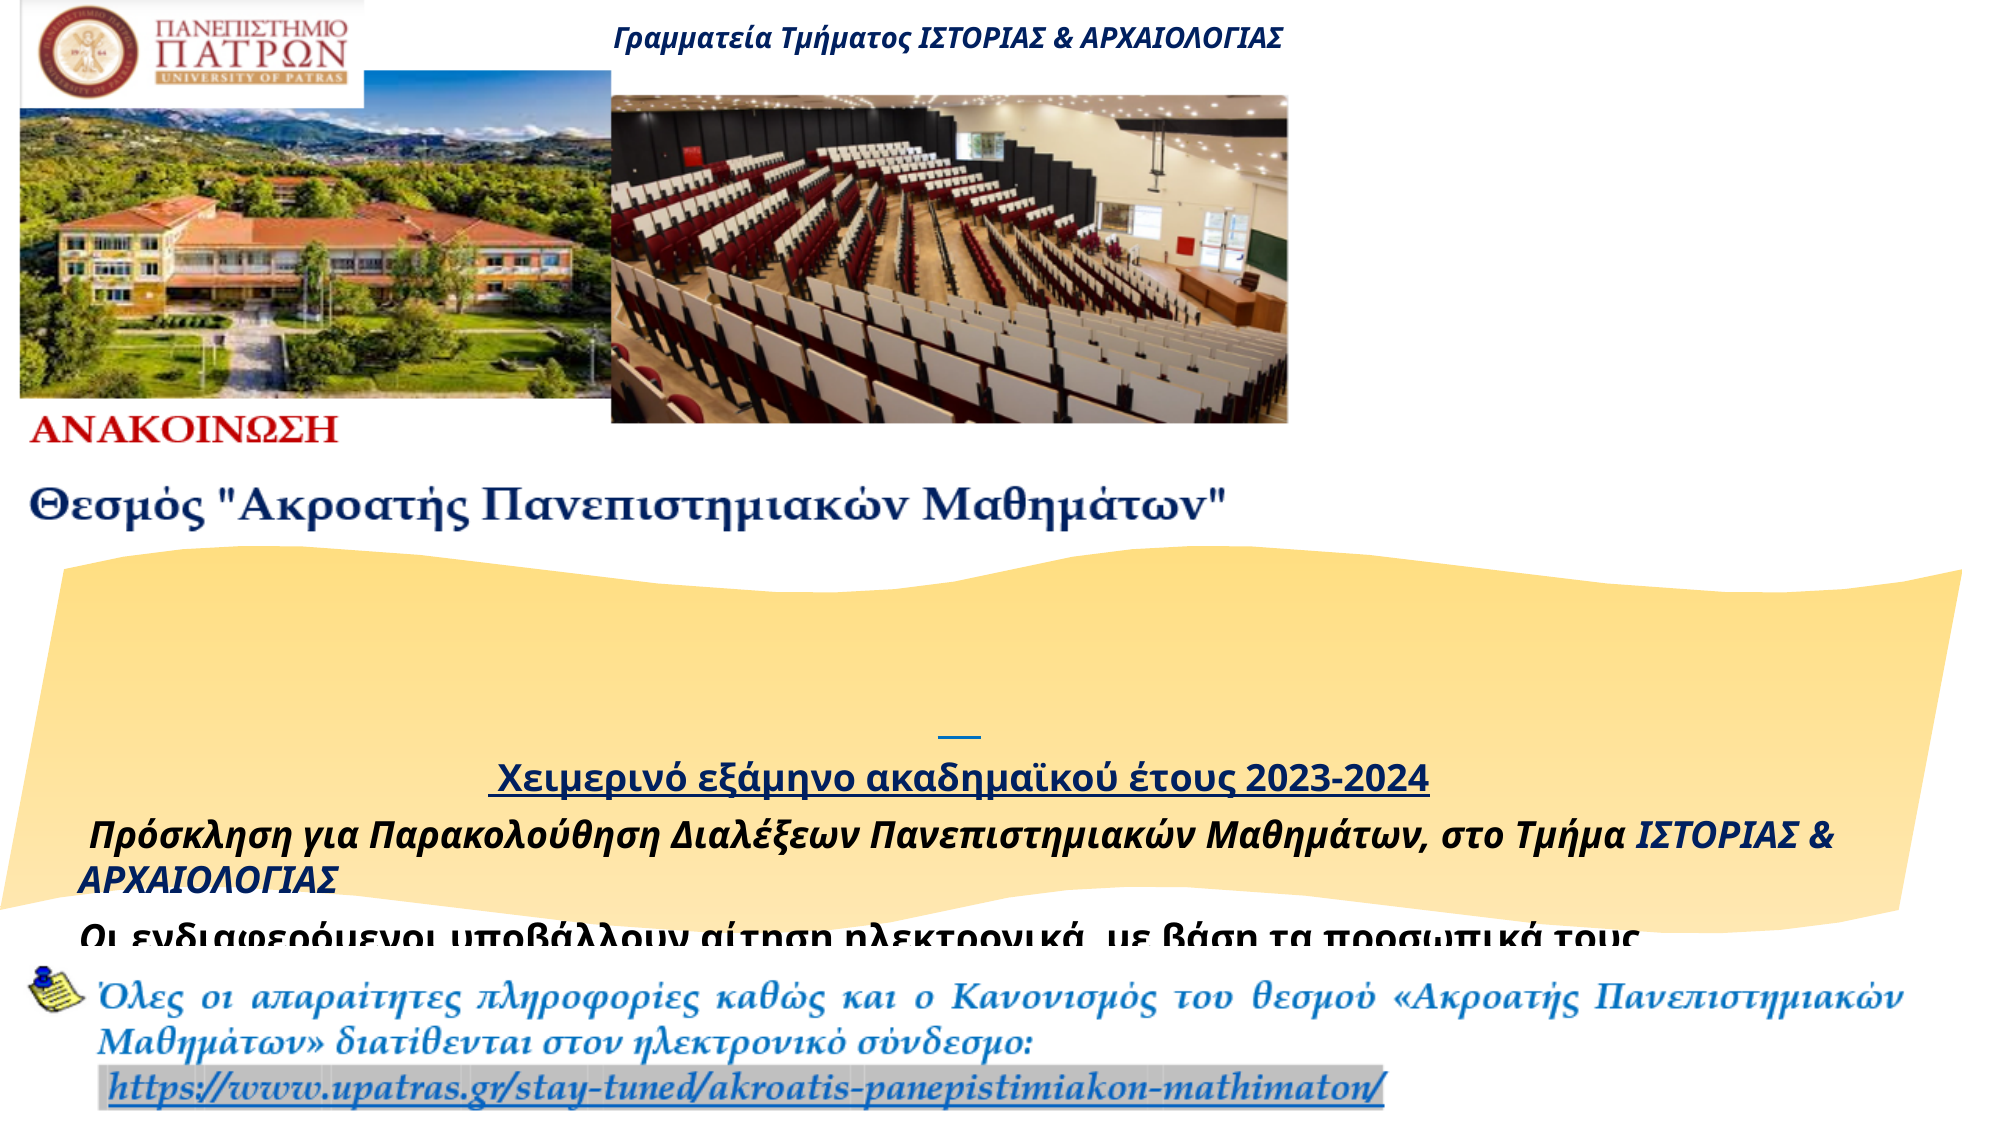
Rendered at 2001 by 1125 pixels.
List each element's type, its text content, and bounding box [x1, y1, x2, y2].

text_box Γραμματεία Τμήματος ΙΣΤΟΡΙΑΣ & ΑΡΧΑΙΟΛΟΓΙΑΣ [598, 12, 1976, 63]
picture [7, 946, 1976, 1125]
picture [3, 0, 1980, 533]
text_box Χειμερινό εξάμηνο ακαδημαϊκού έτους 2023-2024 Πρόσκληση για Παρακολούθηση Διαλέξεων Πανεπιστημιακών Μαθημάτων, στο Τμήμα ΙΣΤΟΡΙΑΣ & ΑΡΧΑΙΟΛΟΓΙΑΣ Οι ενδιαφερόμενοι υποβάλλουν αίτηση ηλεκτρονικά, με βάση τα προσωπικά τους ενδιαφέροντα, από 01/09/2023 έως 24/09/2023, για το προσεχές χειμερινό εξάμηνο στο σύνδεσμο: http://auditor.upatras.gr/ [0, 545, 1963, 934]
